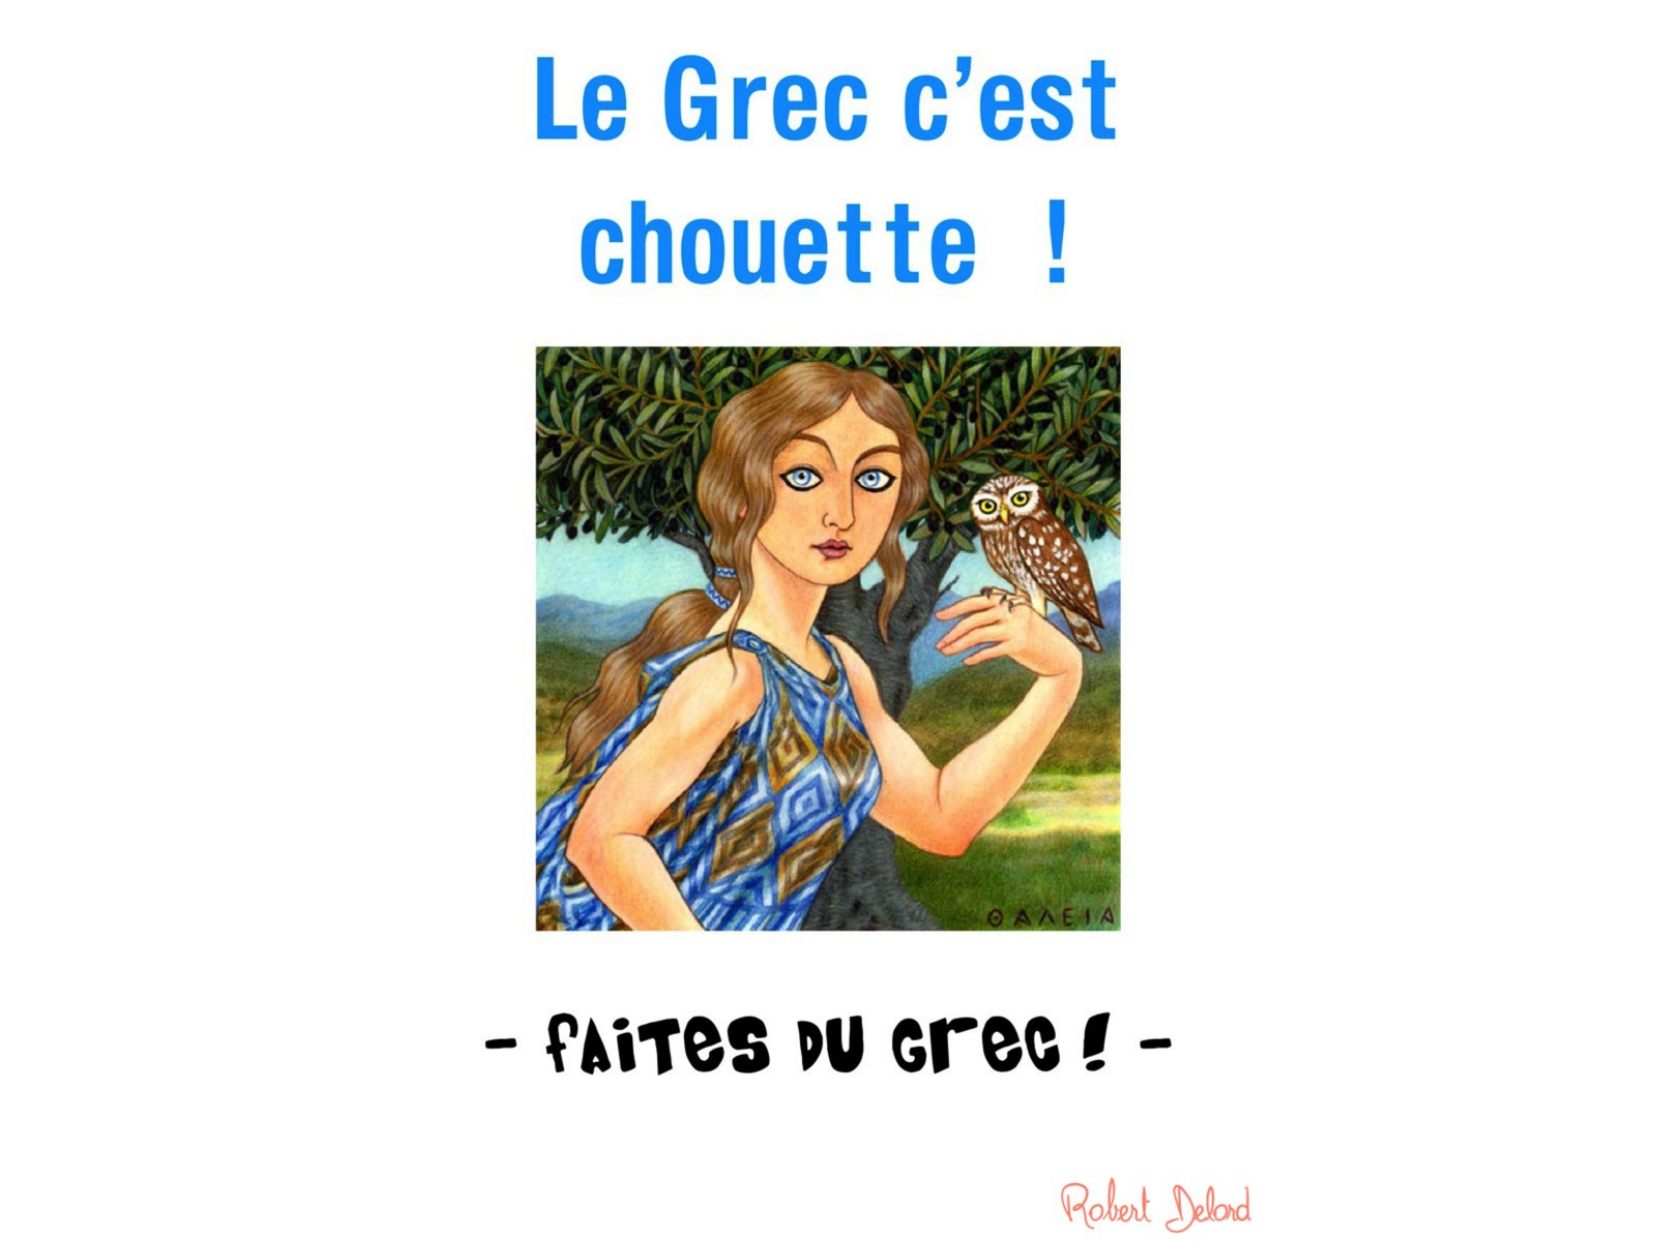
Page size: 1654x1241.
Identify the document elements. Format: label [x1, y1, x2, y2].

picture [389, 0, 1267, 1241]
